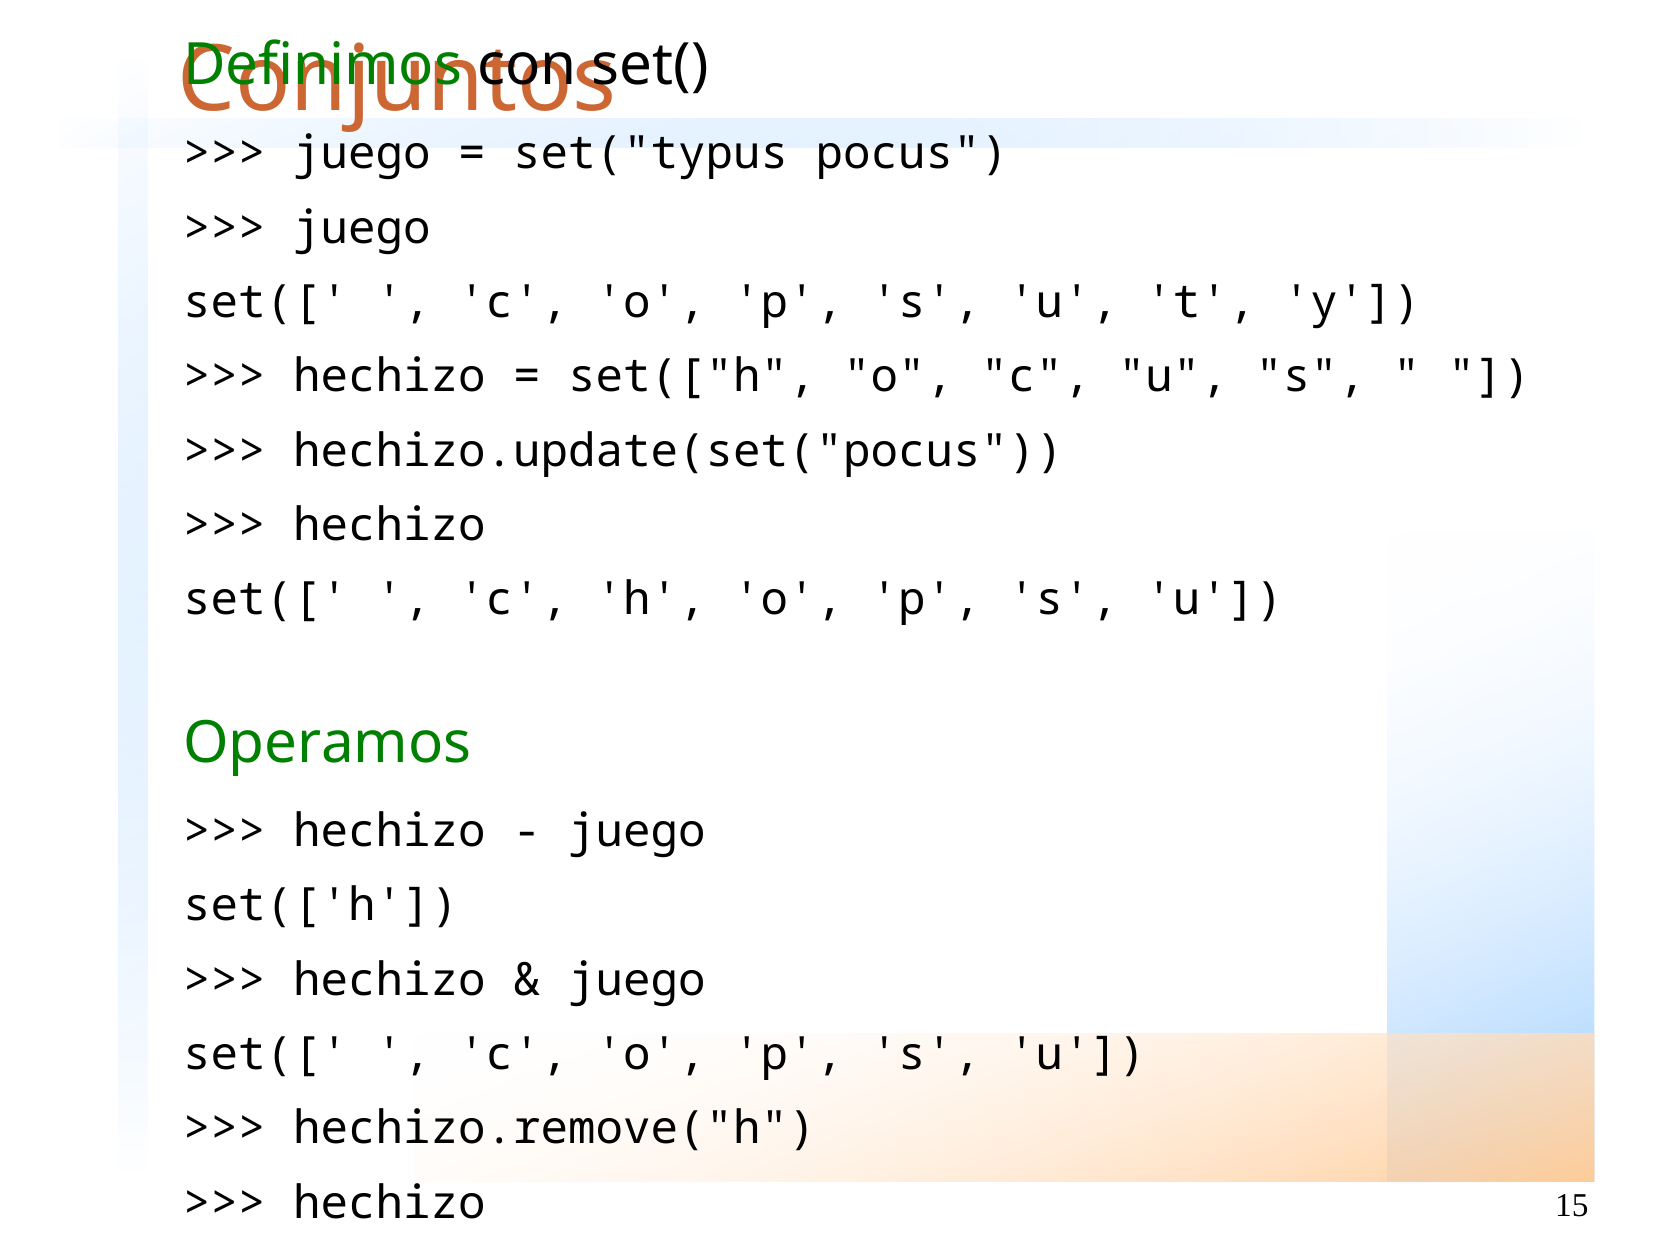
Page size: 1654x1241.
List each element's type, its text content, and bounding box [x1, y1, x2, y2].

title Conjuntos [177, 0, 1595, 147]
text_box Definimos con set() >>> juego = set("typus pocus") >>> juego set([' ', 'c', 'o', 'p', 's', 'u', 't', 'y']) >>> hechizo = set(["h", "o", "c", "u", "s", " "]) >>> hechizo.update(set("pocus")) >>> hechizo set([' ', 'c', 'h', 'o', 'p', 's', 'u']) Operamos >>> hechizo - juego set(['h']) >>> hechizo & juego set([' ', 'c', 'o', 'p', 's', 'u']) >>> hechizo.remove("h") >>> hechizo set([' ', 'c', 'o', 'p', 's', 'u']) [147, 147, 1595, 1182]
